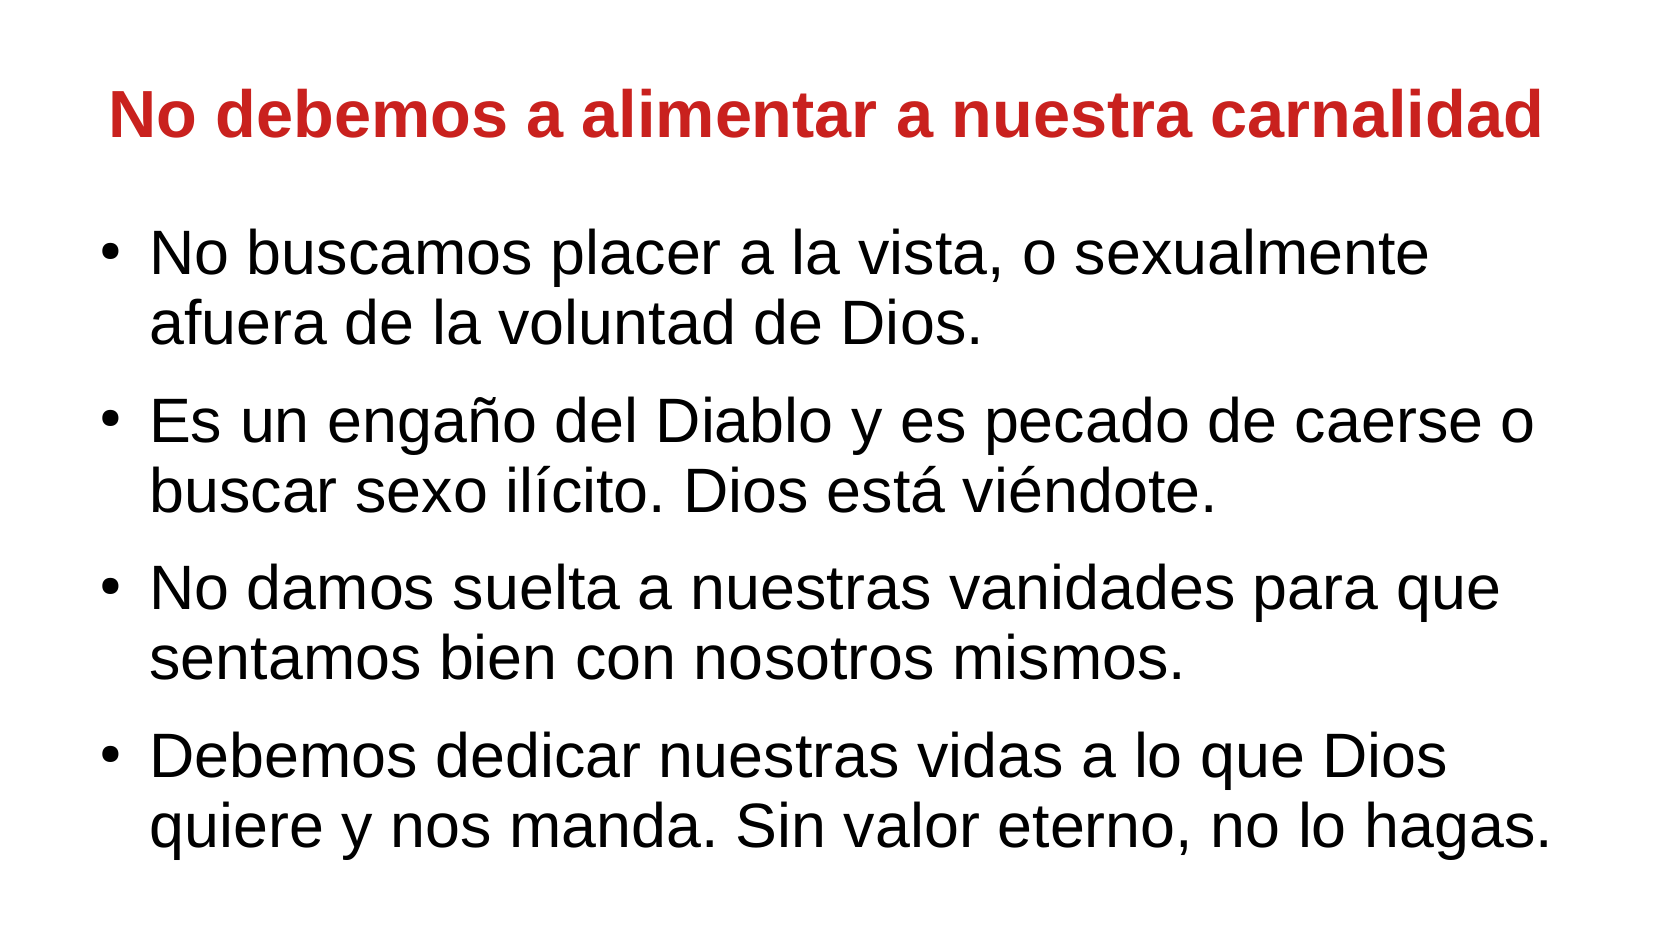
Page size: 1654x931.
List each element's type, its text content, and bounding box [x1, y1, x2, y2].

title No debemos a alimentar a nuestra carnalidad [82, 36, 1571, 193]
list No buscamos placer a la vista, o sexualmente afuera de la voluntad de Dios. Es un engaño del Diablo y es pecado de caerse o buscar sexo ilícito. Dios está viéndote. No damos suelta a nuestras vanidades para que sentamos bien con nosotros mismos. Debemos dedicar nuestras vidas a lo que Dios quiere y nos manda. Sin valor eterno, no lo hagas. [82, 217, 1571, 931]
